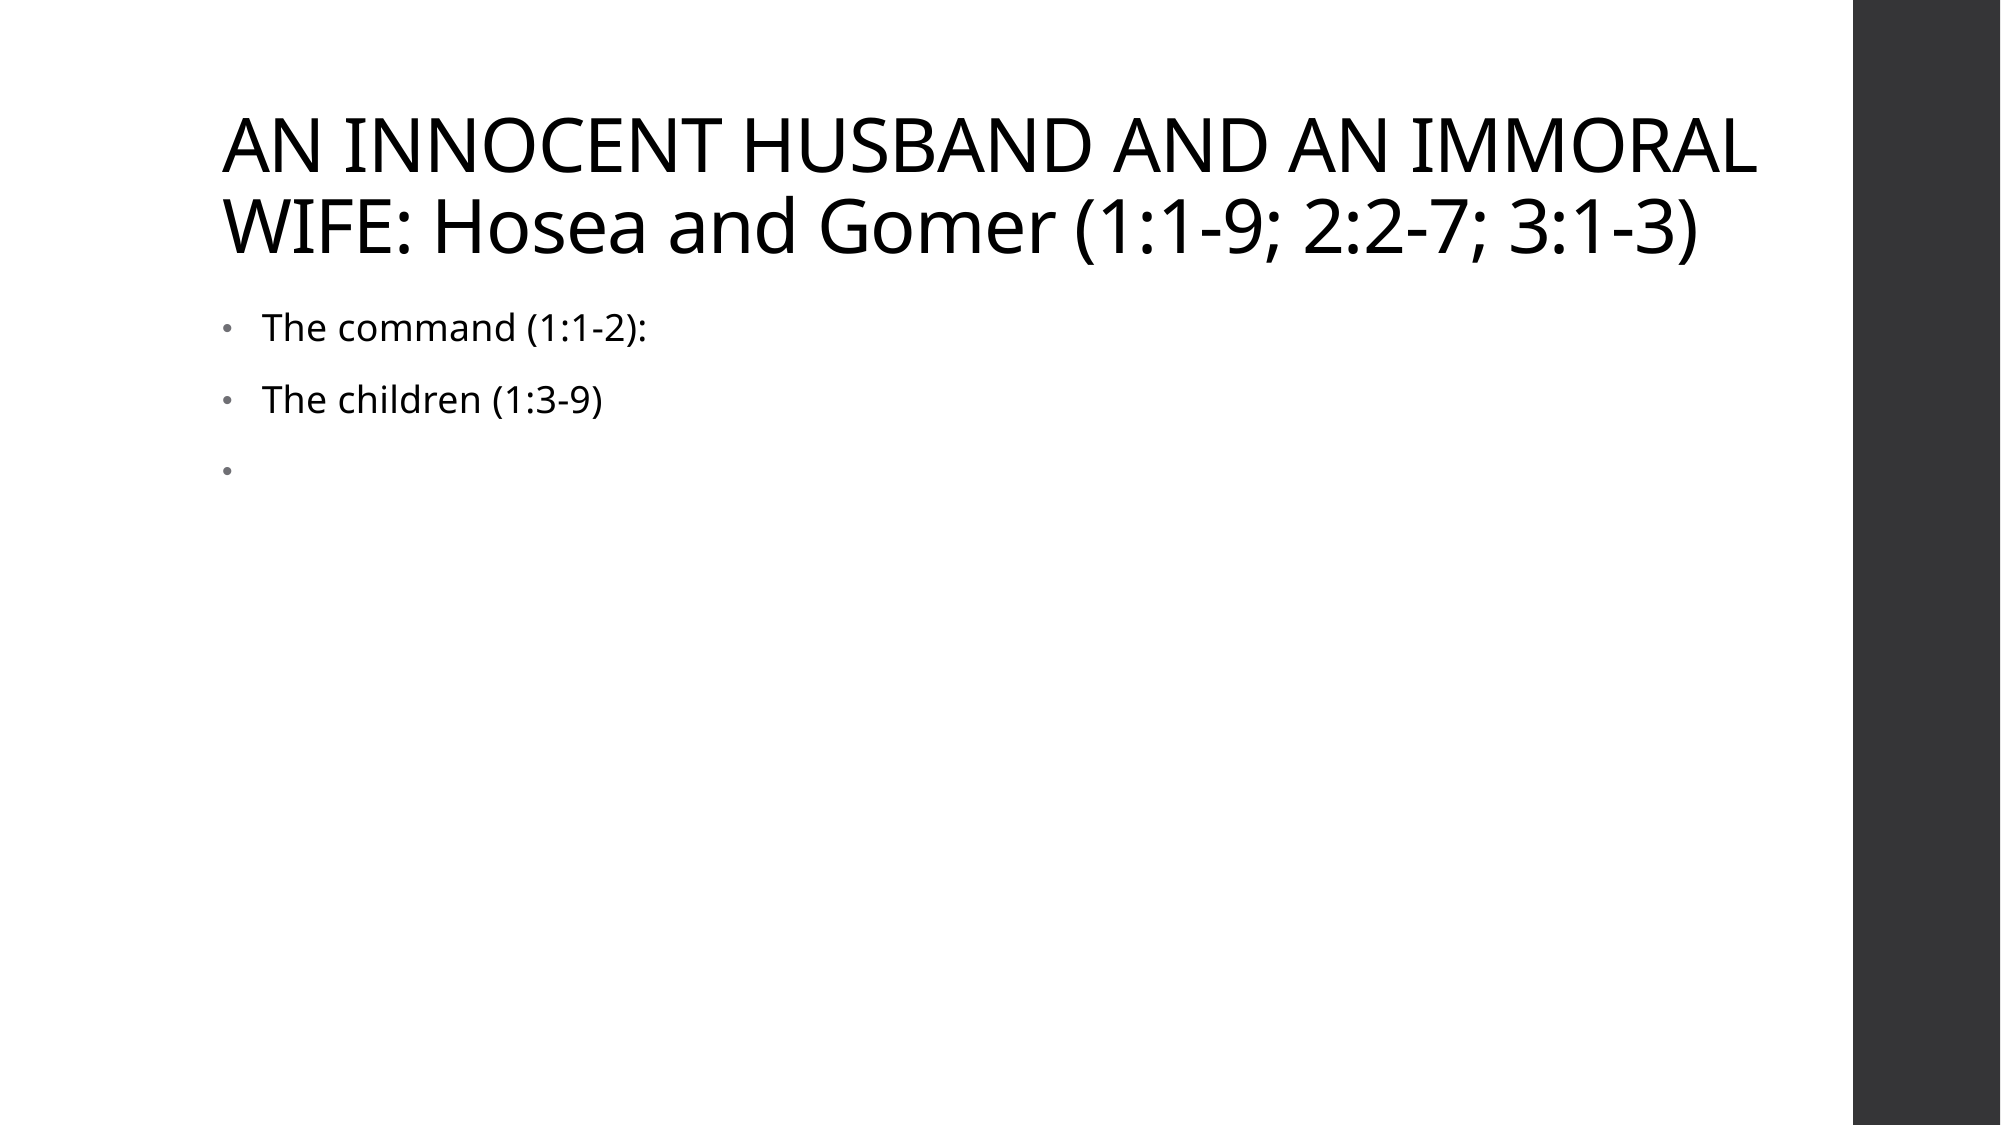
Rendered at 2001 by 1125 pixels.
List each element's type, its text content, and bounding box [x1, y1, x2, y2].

title AN INNOCENT HUSBAND AND AN IMMORAL WIFE: Hosea and Gomer (1:1-9; 2:2-7; 3:1-3) [206, 60, 1797, 278]
list The command (1:1-2): The children (1:3-9) [206, 299, 1617, 1014]
